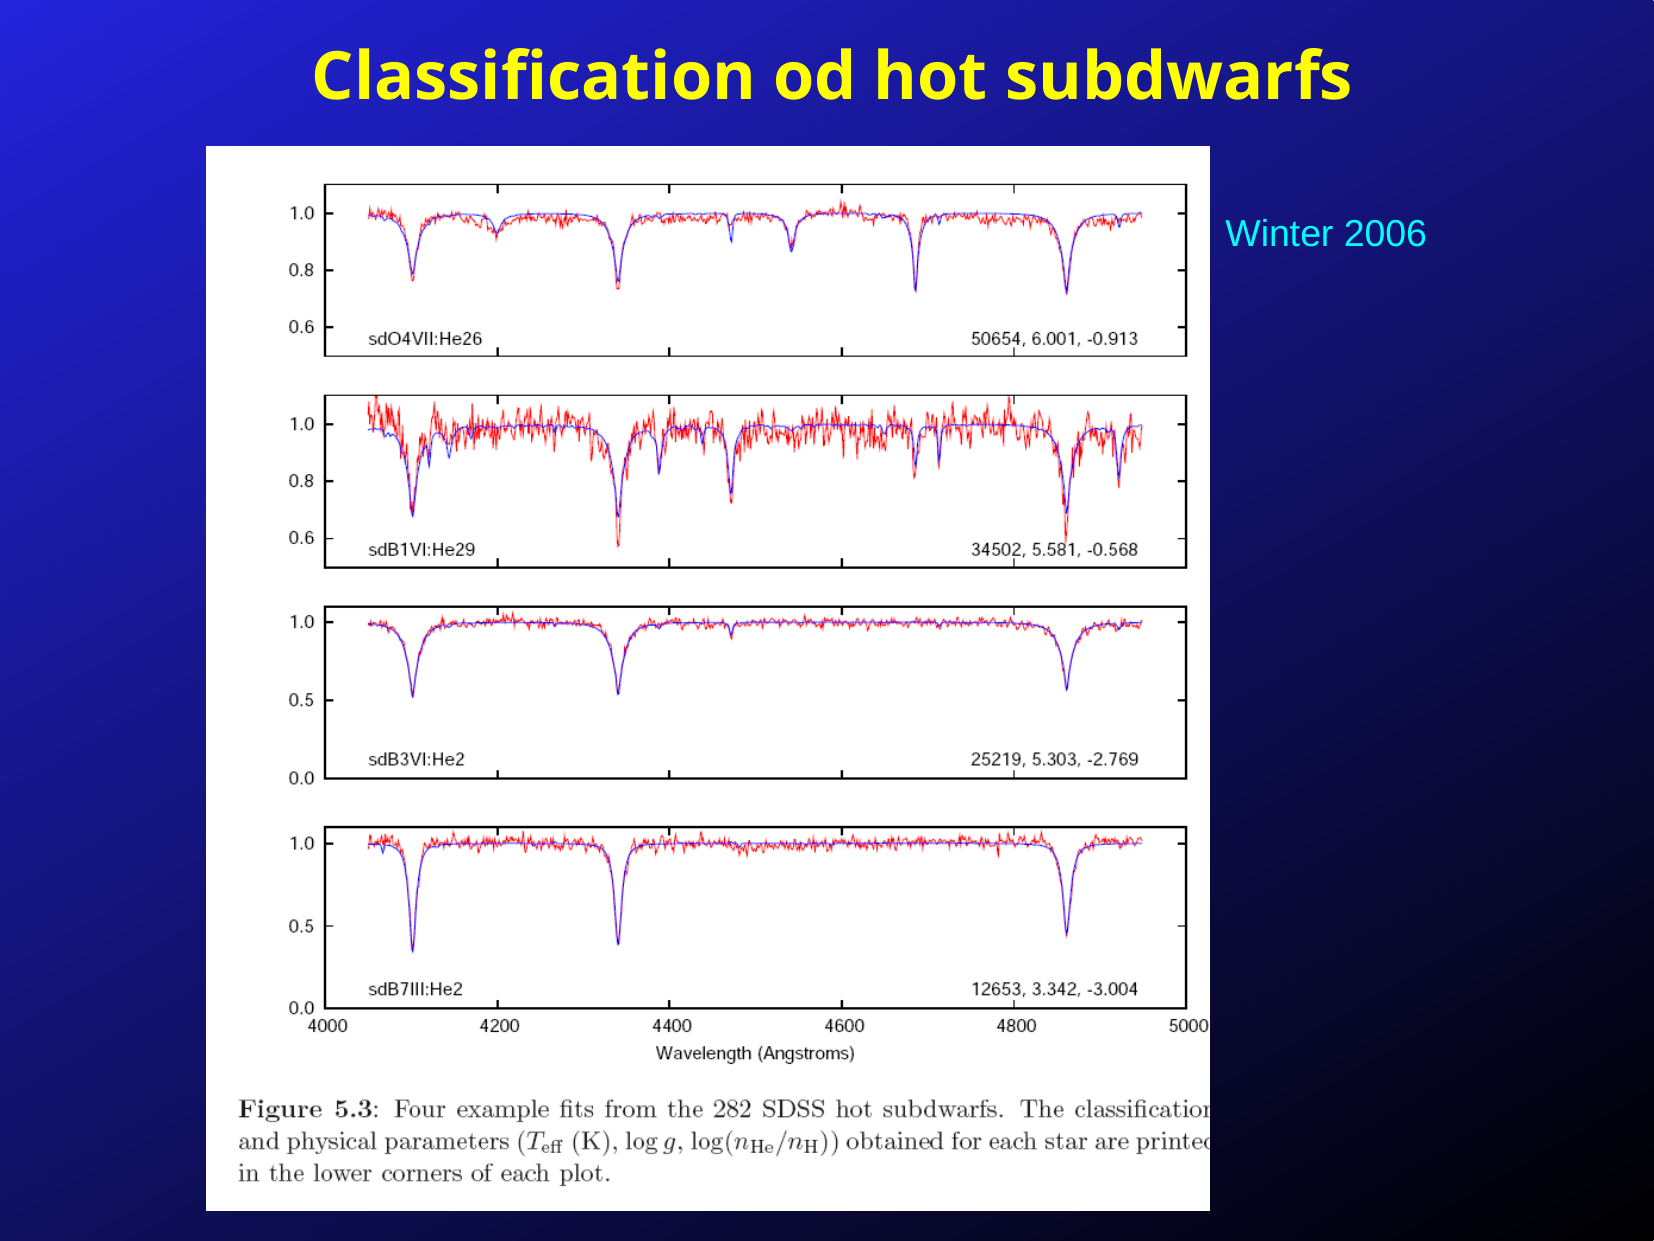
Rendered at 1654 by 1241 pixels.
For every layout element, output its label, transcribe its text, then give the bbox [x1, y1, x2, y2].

picture [206, 146, 1210, 1211]
title Classification od hot subdwarfs [88, 27, 1577, 119]
text_box Winter 2006 [1210, 206, 1536, 266]
